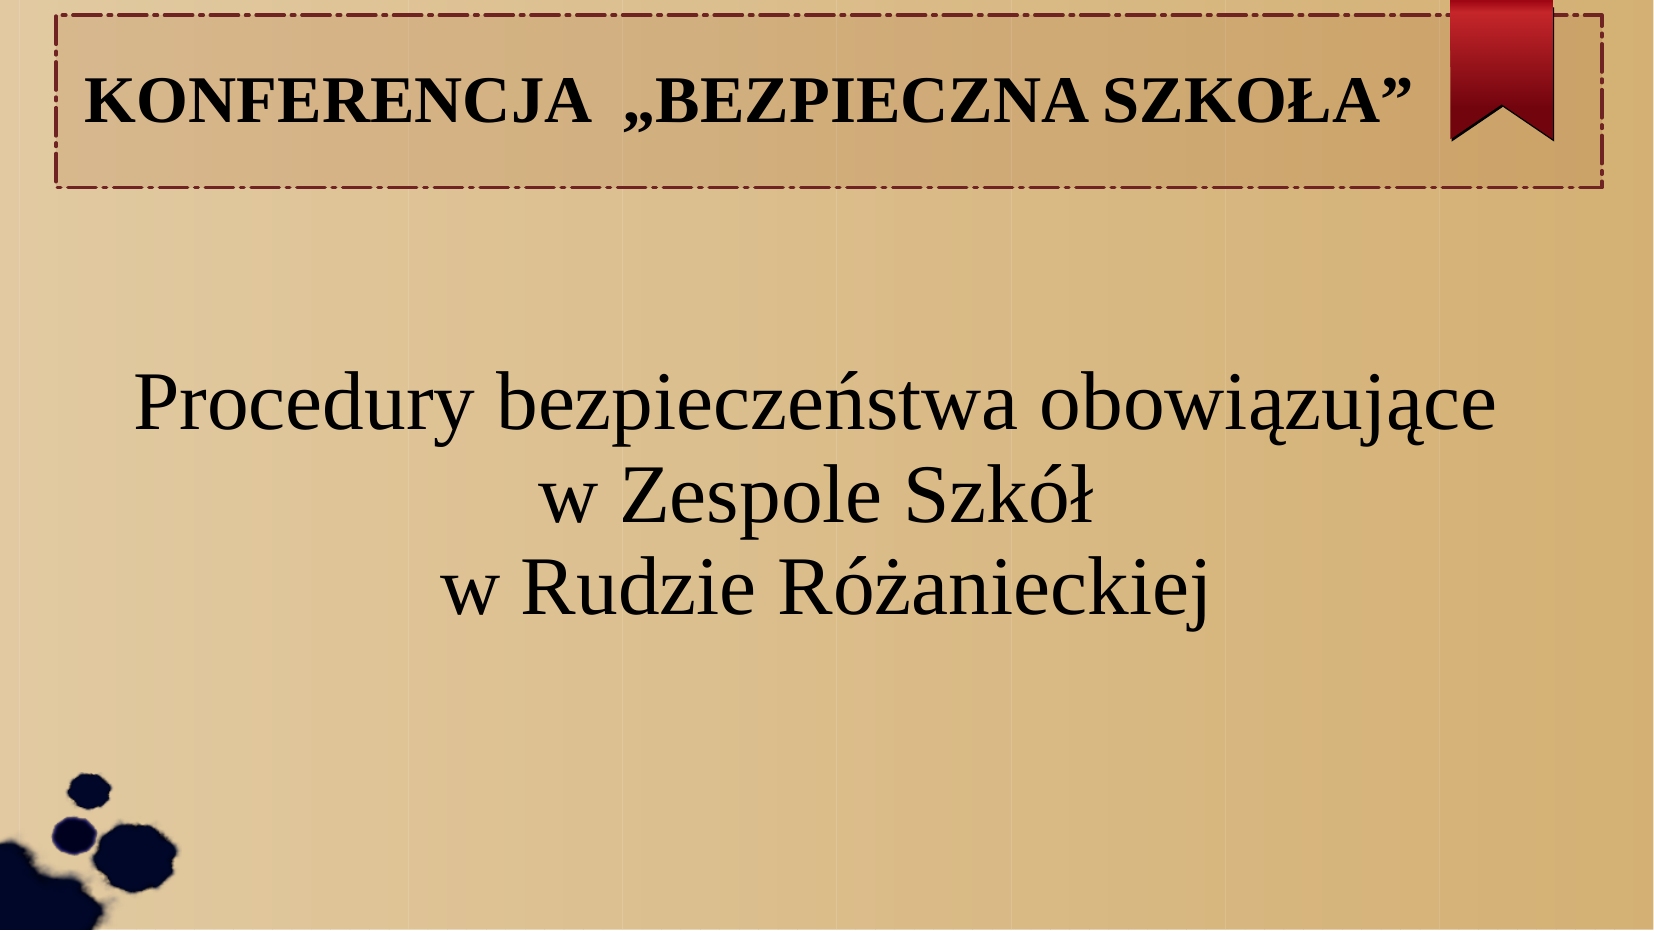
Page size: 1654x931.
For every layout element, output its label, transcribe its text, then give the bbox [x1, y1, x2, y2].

subtitle Procedury bezpieczeństwa obowiązujące w Zespole Szkół w Rudzie Różanieckiej [82, 224, 1571, 764]
title KONFERENCJA „BEZPIECZNA SZKOŁA” [59, 11, 1441, 189]
